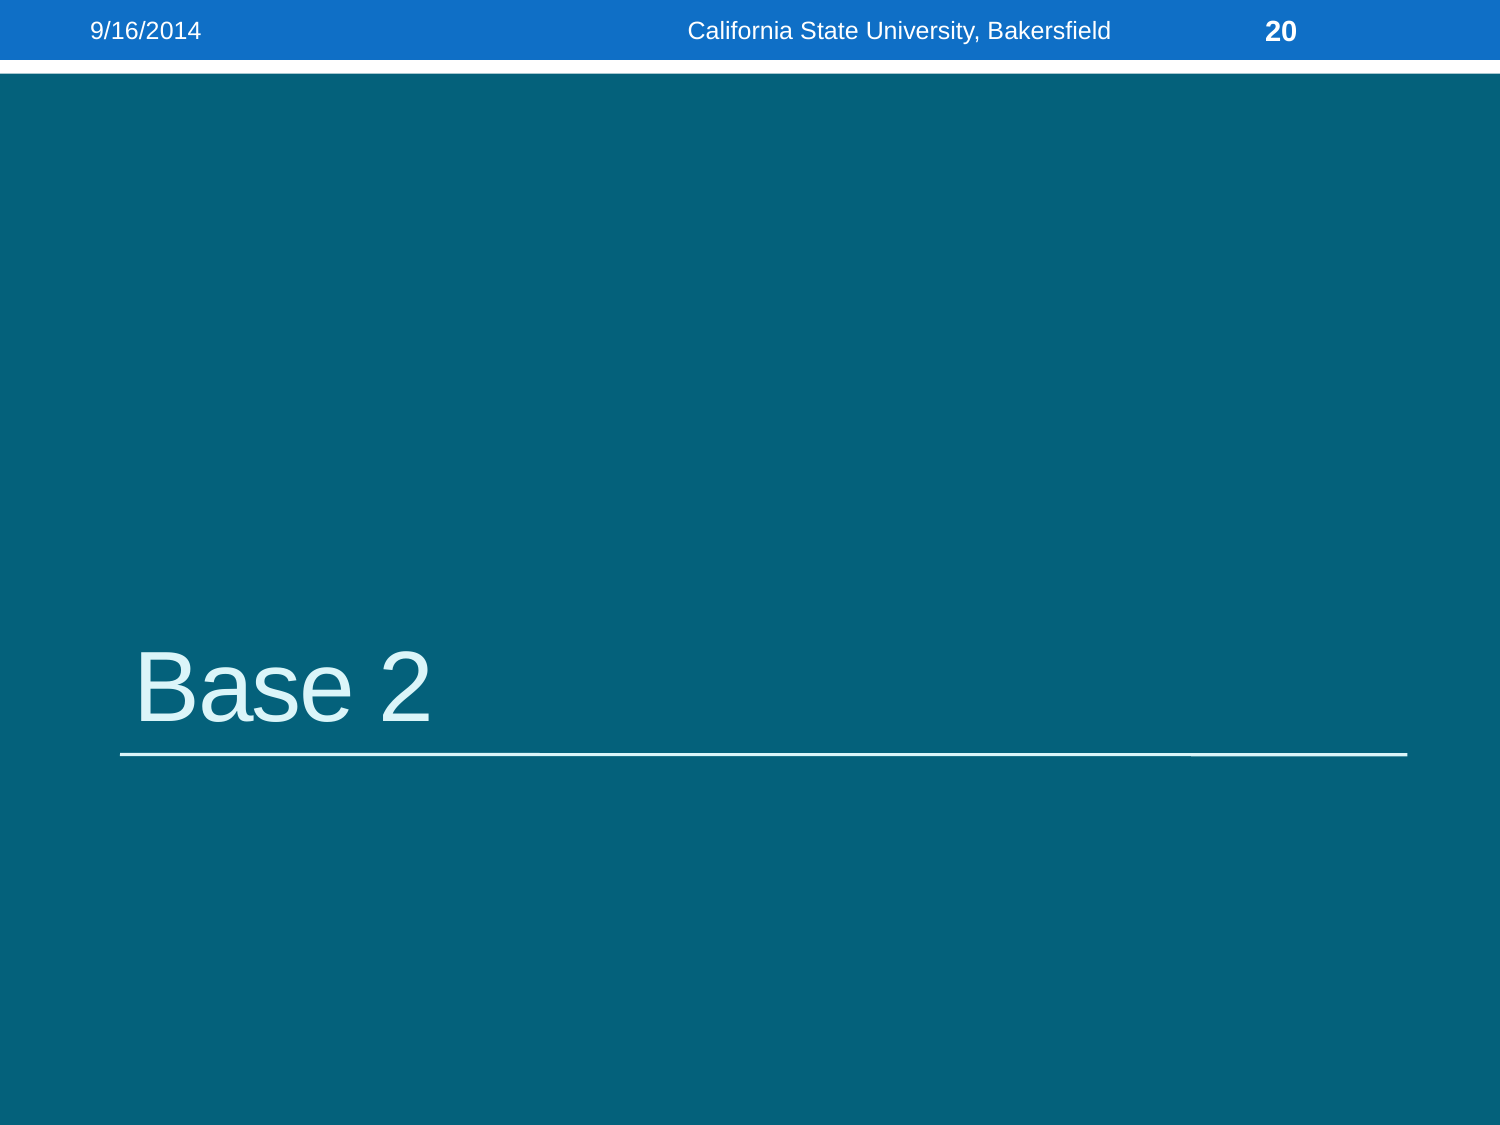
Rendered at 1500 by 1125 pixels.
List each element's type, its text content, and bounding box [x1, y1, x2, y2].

slide_number 9/16/2014 [75, 3, 550, 57]
slide_number <number> [1250, 3, 1425, 57]
footer California State University, Bakersfield [562, 3, 1238, 57]
title Base 2 [118, 387, 1394, 749]
